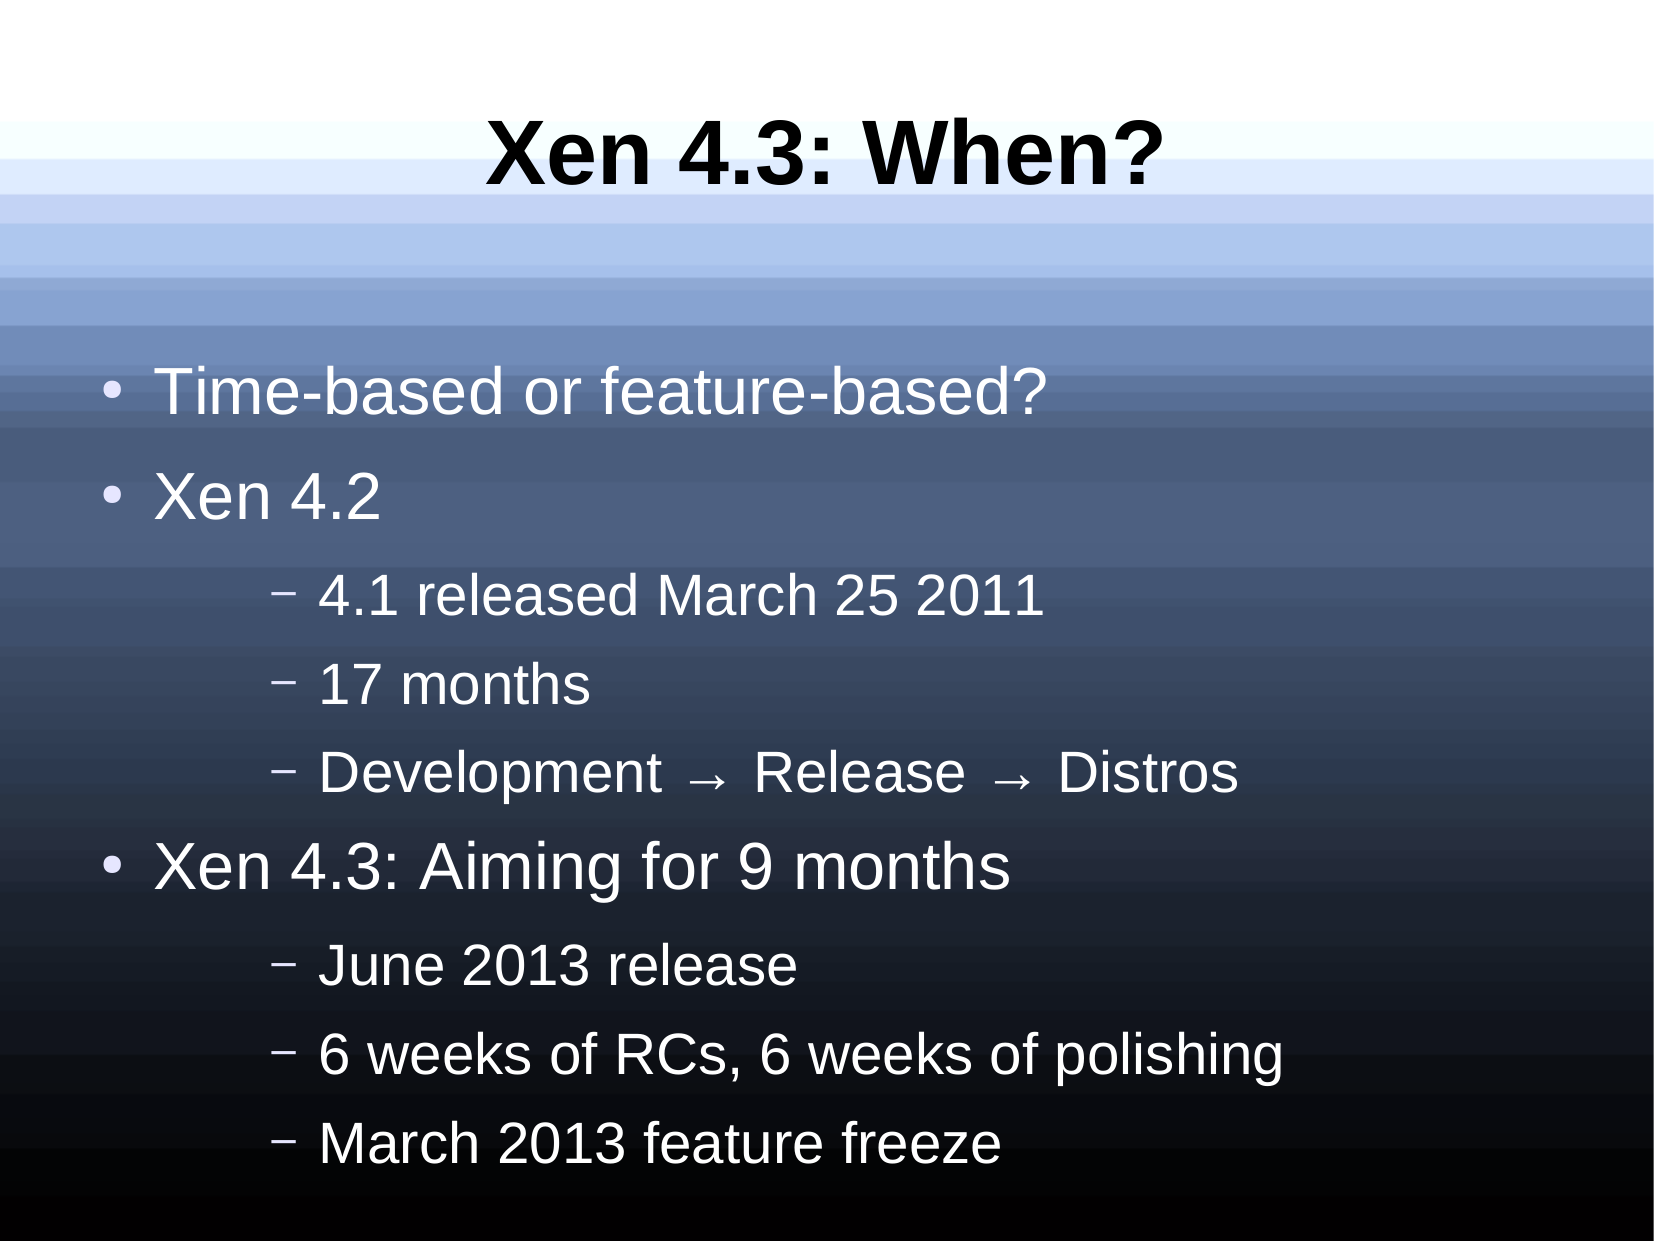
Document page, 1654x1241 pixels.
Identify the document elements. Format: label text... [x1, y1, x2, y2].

picture [0, 0, 1654, 1241]
list Time-based or feature-based? Xen 4.2 4.1 released March 25 2011 17 months Development → Release → Distros Xen 4.3: Aiming for 9 months June 2013 release 6 weeks of RCs, 6 weeks of polishing March 2013 feature freeze [82, 354, 1571, 1176]
title Xen 4.3: When? [82, 49, 1571, 257]
